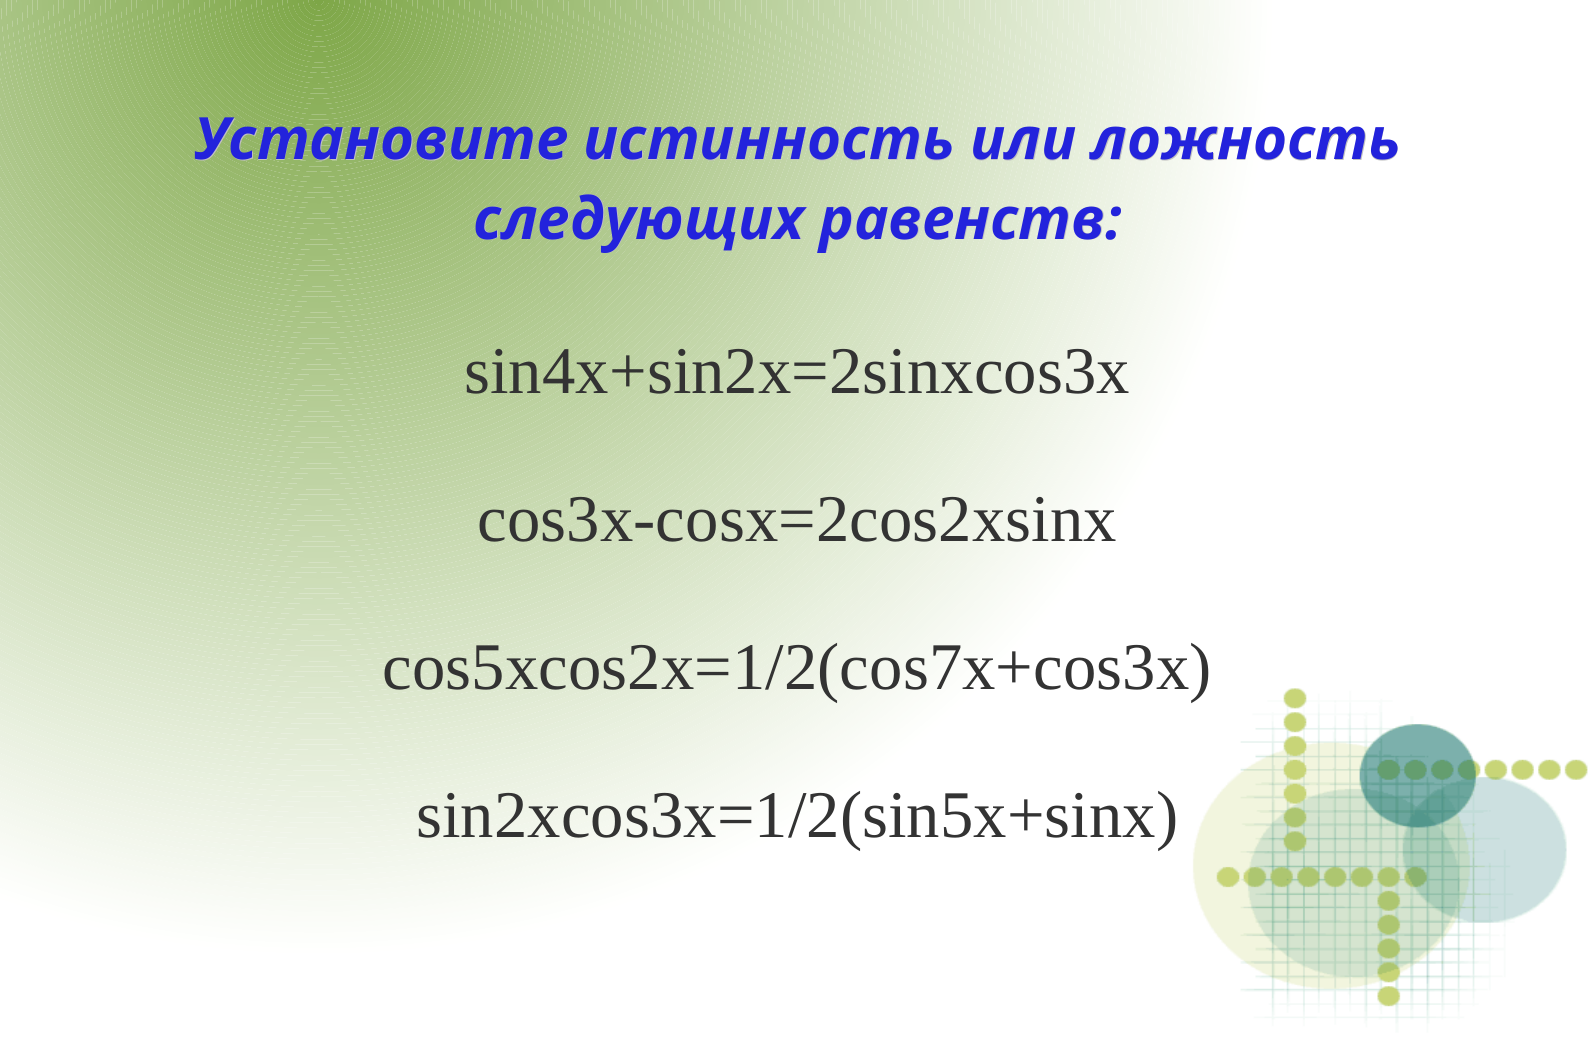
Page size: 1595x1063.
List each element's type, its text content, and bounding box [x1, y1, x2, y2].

picture [1180, 678, 1595, 1038]
title Установите истинность или ложность следующих равенств: [117, 88, 1479, 266]
subtitle sin4x+sin2x=2sinxcos3x cos3x-cosx=2cos2xsinx cos5xcos2x=1/2(cos7x+cos3x) sin2xcos3x=1/2(sin5x+sinx) [117, 295, 1479, 966]
